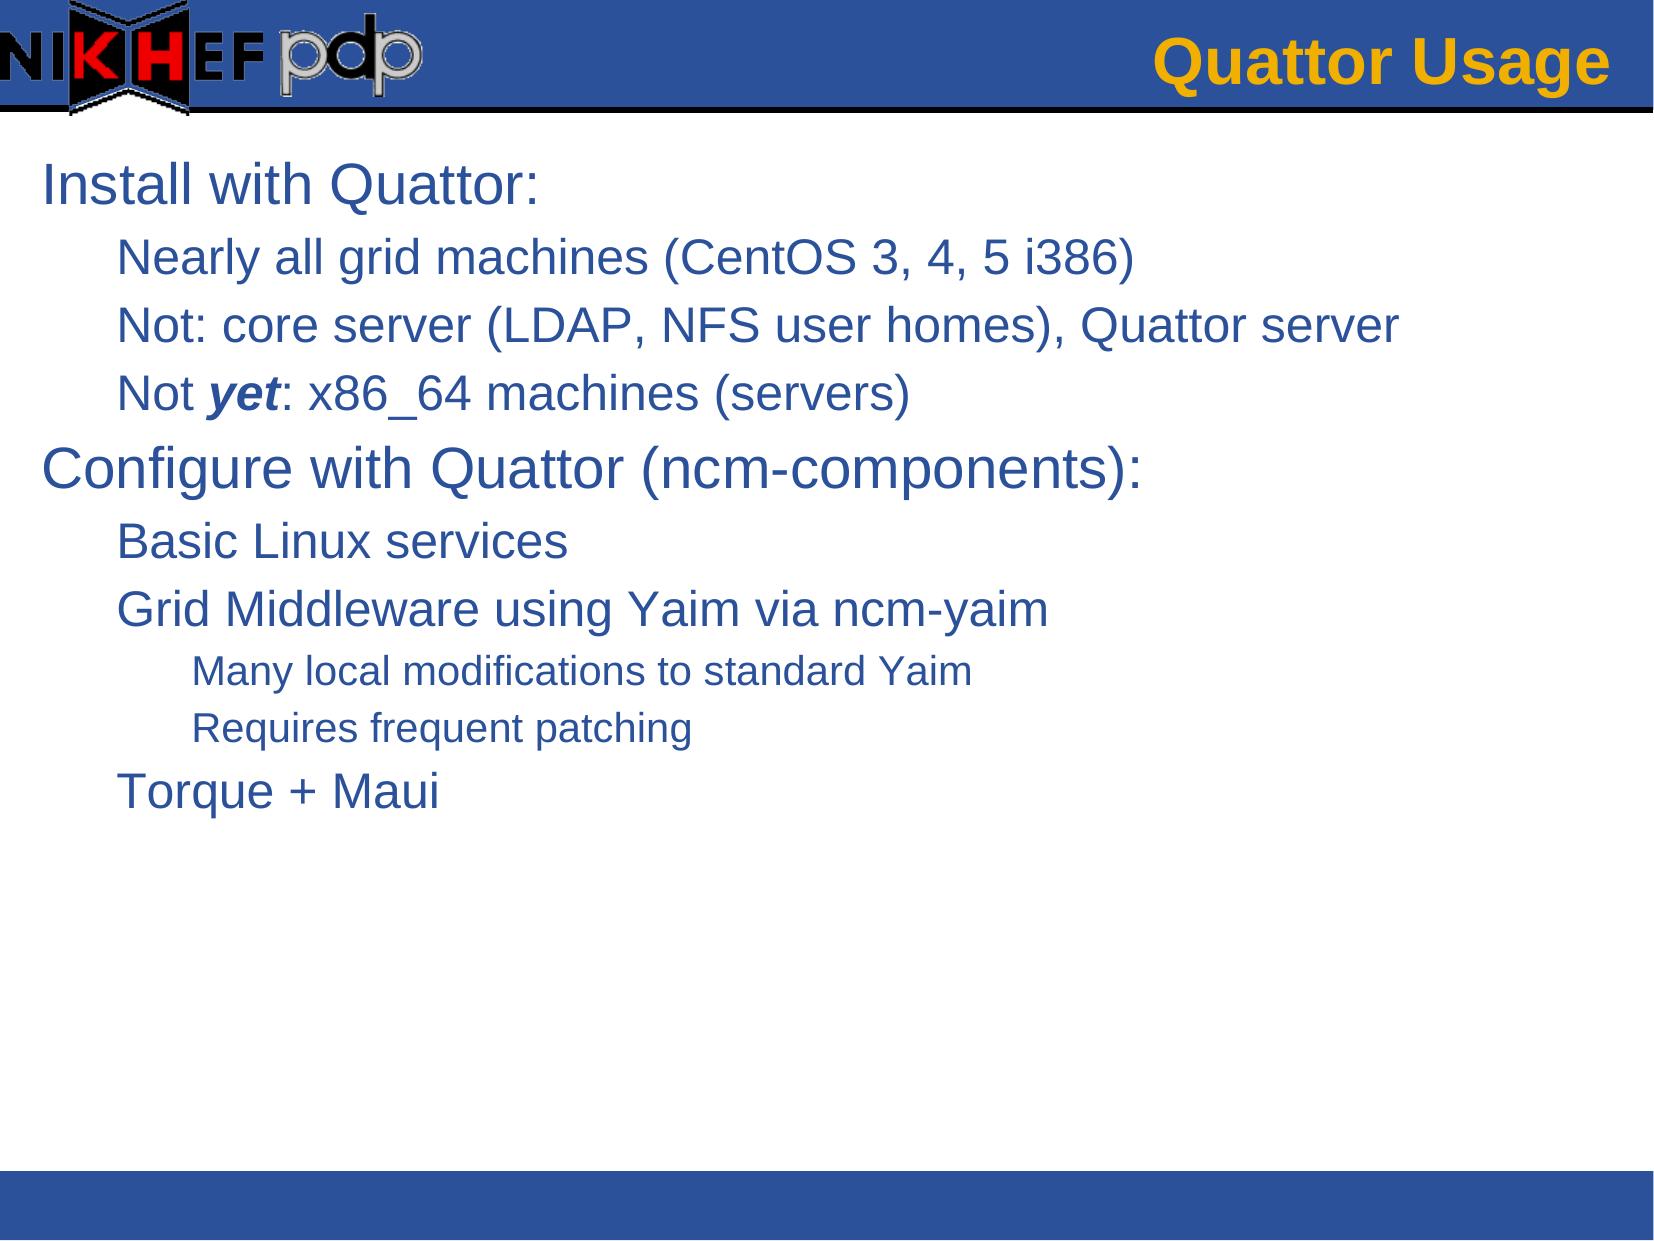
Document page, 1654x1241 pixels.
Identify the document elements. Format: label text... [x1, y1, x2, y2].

picture [0, 0, 263, 116]
list Install with Quattor: Nearly all grid machines (CentOS 3, 4, 5 i386) Not: core server (LDAP, NFS user homes), Quattor server Not yet: x86_64 machines (servers) Configure with Quattor (ncm-components): Basic Linux services Grid Middleware using Yaim via ncm-yaim Many local modifications to standard Yaim Requires frequent patching Torque + Maui [41, 151, 1627, 1129]
picture [279, 13, 424, 97]
title Quattor Usage [449, 16, 1613, 108]
